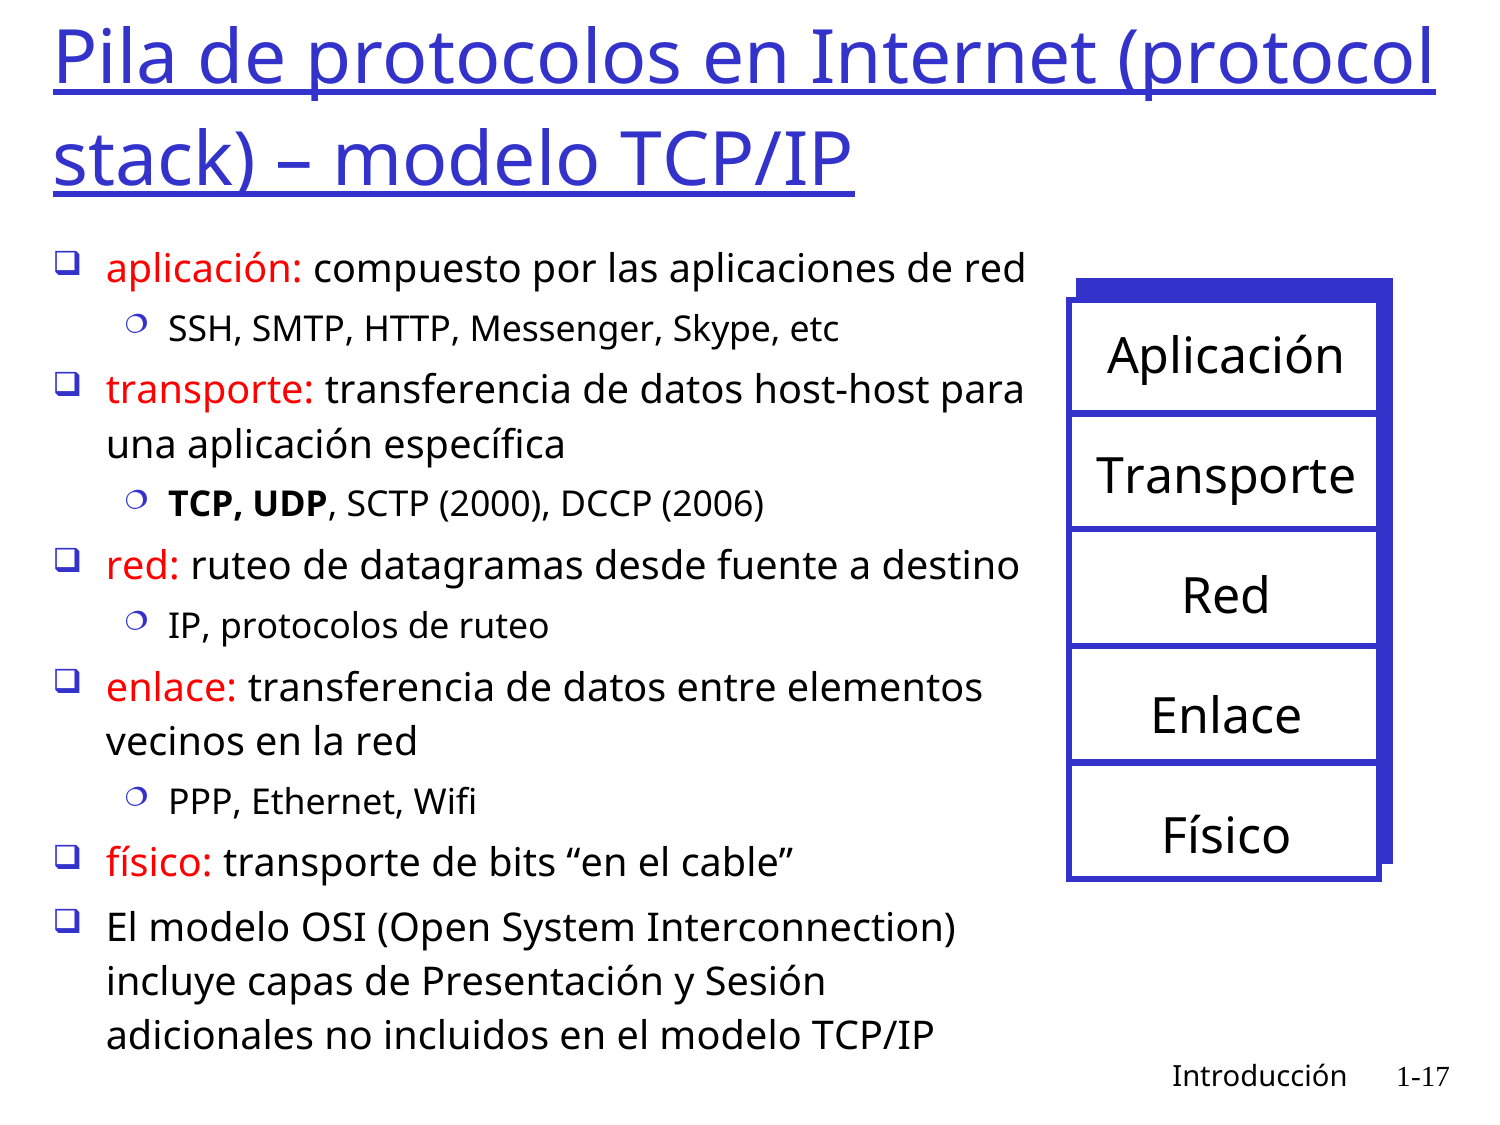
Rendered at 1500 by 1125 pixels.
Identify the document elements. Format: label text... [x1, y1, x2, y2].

title Pila de protocolos en Internet (protocol stack) – modelo TCP/IP [37, 10, 1463, 201]
text_box 1-<number> [1362, 1050, 1466, 1125]
text_box Introducción [887, 1050, 1362, 1125]
text_box Aplicación Transporte Red Enlace Físico [1082, 532, 1372, 643]
text_box [1068, 417, 1082, 526]
text_box [1068, 281, 1390, 880]
text_box [1068, 532, 1082, 643]
list aplicación: compuesto por las aplicaciones de red SSH, SMTP, HTTP, Messenger, Skype, etc transporte: transferencia de datos host-host para una aplicación específica TCP, UDP, SCTP (2000), DCCP (2006) red: ruteo de datagramas desde fuente a destino IP, protocolos de ruteo enlace: transferencia de datos entre elementos vecinos en la red PPP, Ethernet, Wifi físico: transporte de bits “en el cable” El modelo OSI (Open System Interconnection) incluye capas de Presentación y Sesión adicionales no incluidos en el modelo TCP/IP [37, 232, 1051, 1088]
text_box [1068, 649, 1082, 759]
text_box Aplicación Transporte Red Enlace Físico [1082, 315, 1372, 410]
text_box Aplicación Transporte Red Enlace Físico [1082, 766, 1372, 872]
text_box Aplicación Transporte Red Enlace Físico [1082, 417, 1372, 526]
text_box Aplicación Transporte Red Enlace Físico [1082, 649, 1372, 759]
